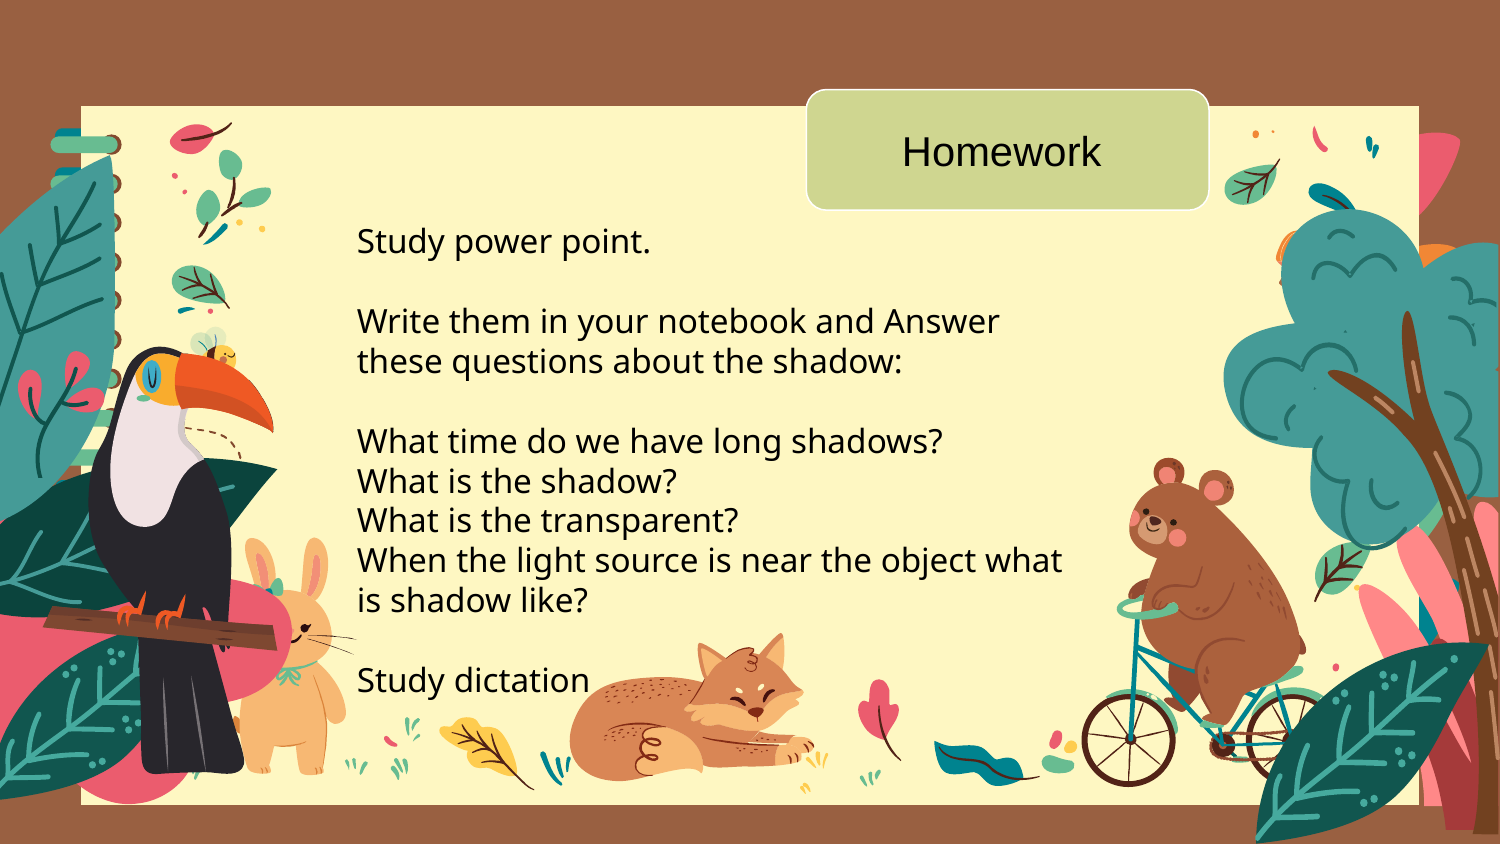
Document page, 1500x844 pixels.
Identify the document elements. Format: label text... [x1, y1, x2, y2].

text_box Study power point. Write them in your notebook and Answer these questions about the shadow: What time do we have long shadows? What is the shadow? What is the transparent? When the light source is near the object what is shadow like? Study dictation [342, 212, 1091, 777]
text_box [1223, 209, 1500, 844]
text_box [0, 155, 292, 805]
text_box Homework [806, 89, 1210, 211]
